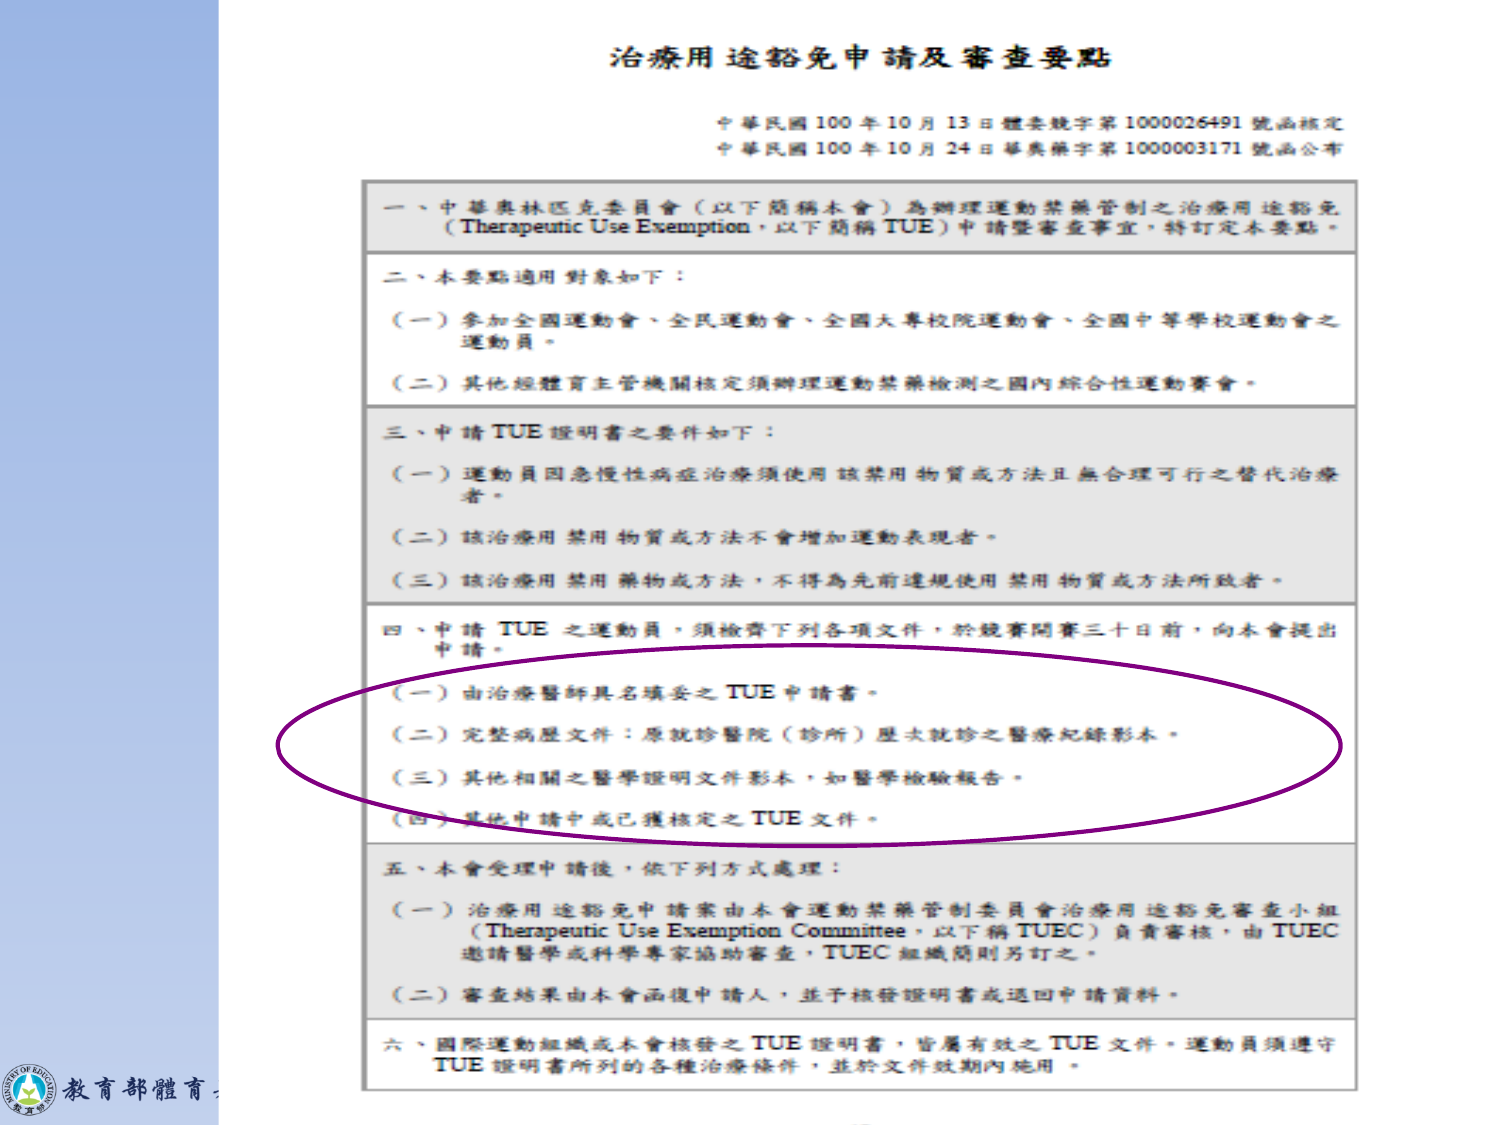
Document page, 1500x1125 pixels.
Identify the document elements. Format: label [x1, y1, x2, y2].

picture [218, 0, 1500, 1125]
